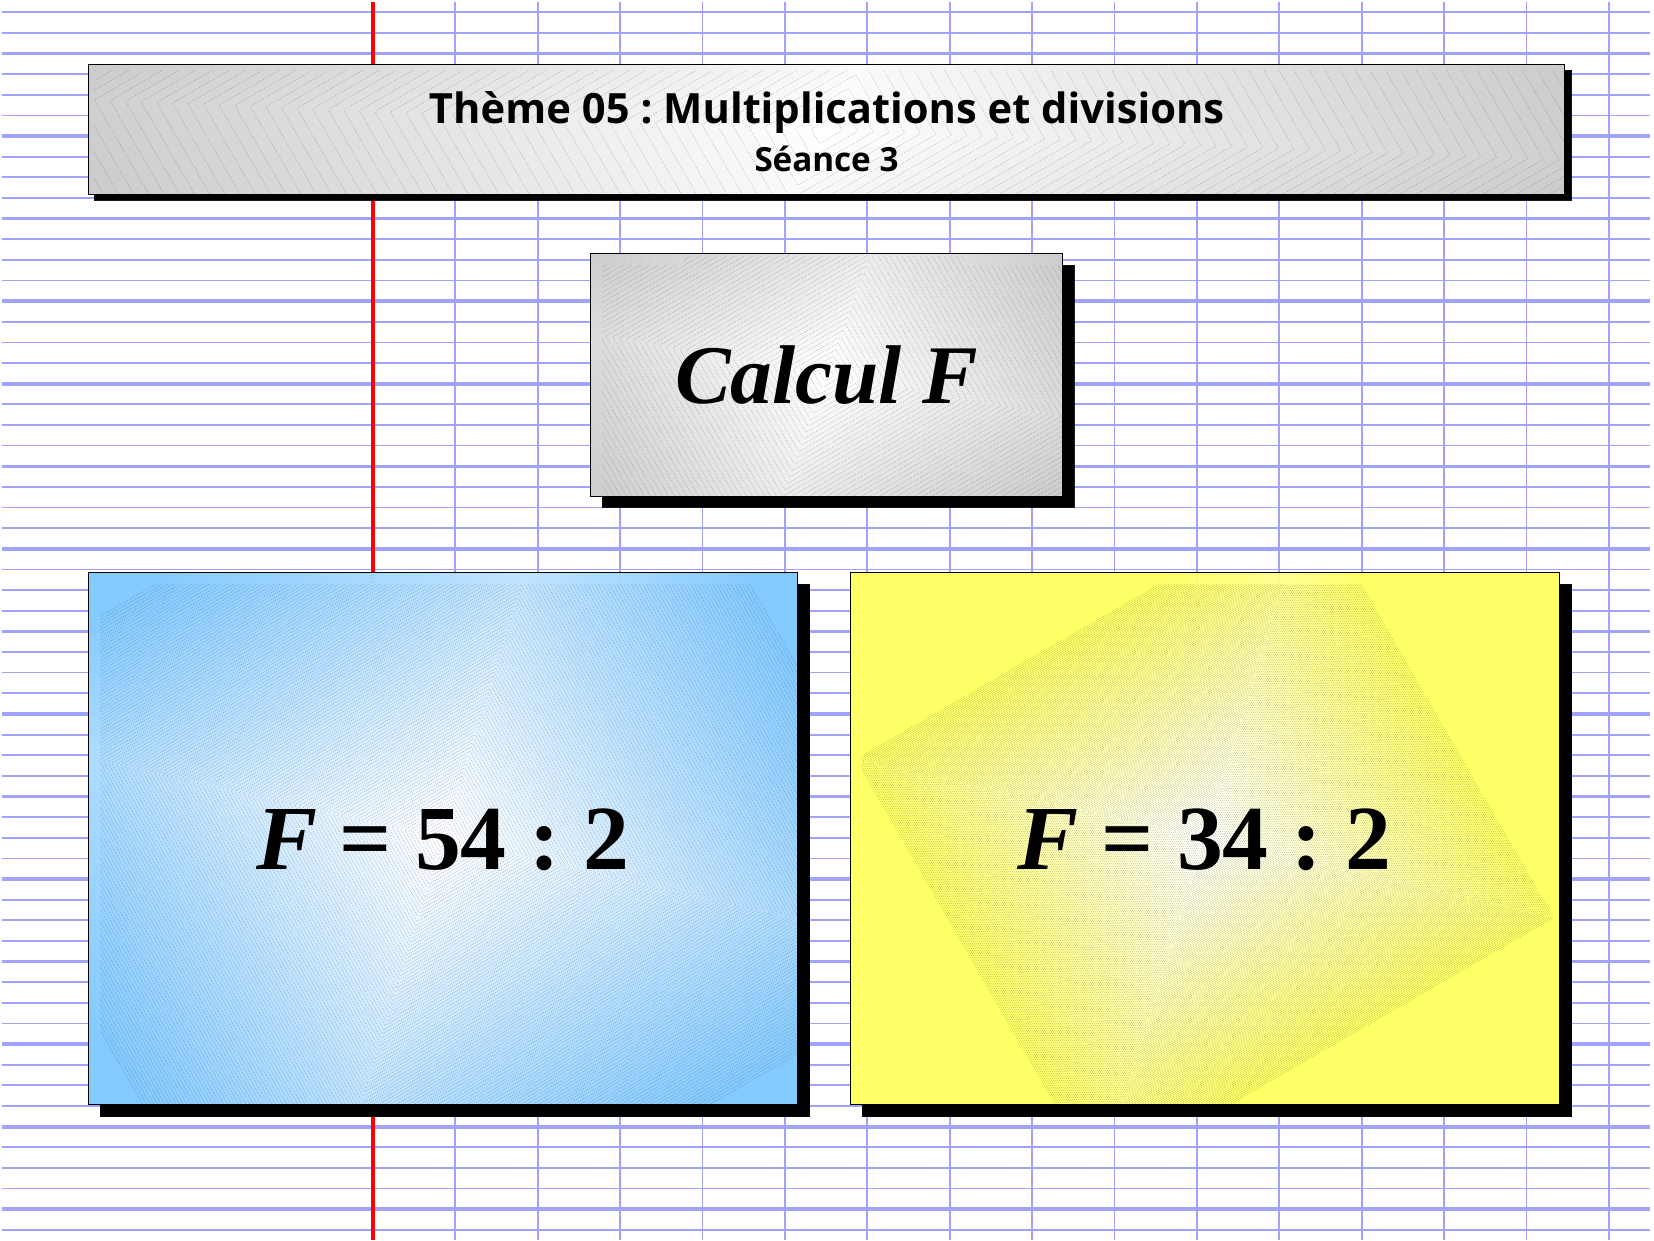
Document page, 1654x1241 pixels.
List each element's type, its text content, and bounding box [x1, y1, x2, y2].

picture [0, 0, 1654, 1241]
text_box Thème 05 : Multiplications et divisions Séance 3 [88, 64, 1565, 195]
text_box F = 34 : 2 [850, 572, 1560, 1105]
text_box F = 54 : 2 [88, 572, 798, 1105]
text_box Calcul F [590, 253, 1063, 497]
